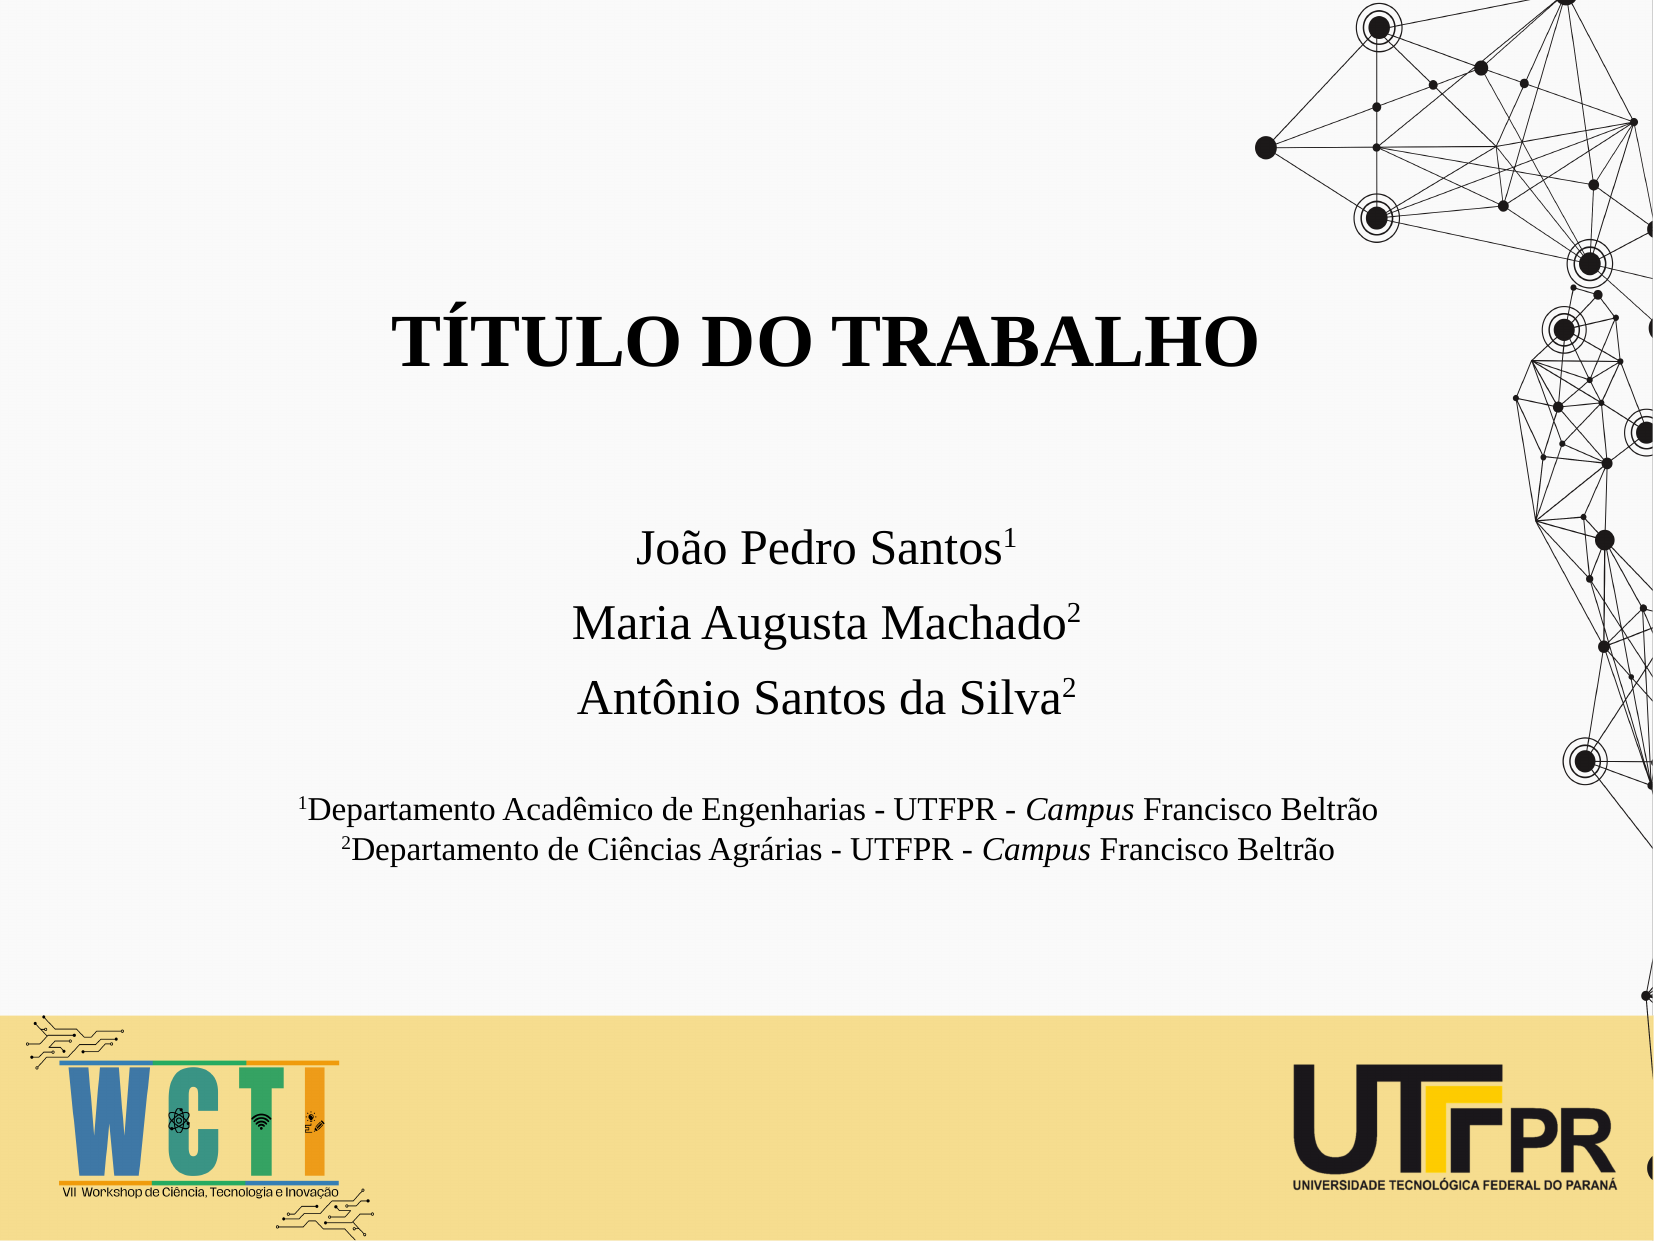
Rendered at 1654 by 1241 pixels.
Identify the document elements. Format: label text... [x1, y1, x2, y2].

text_box João Pedro Santos1 Maria Augusta Machado2 Antônio Santos da Silva2 [112, 491, 1542, 714]
text_box TÍTULO DO TRABALHO [82, 232, 1571, 440]
picture [0, 0, 1654, 1241]
text_box 1Departamento Acadêmico de Engenharias - UTFPR - Campus Francisco Beltrão 2Departamento de Ciências Agrárias - UTFPR - Campus Francisco Beltrão [188, 779, 1488, 906]
